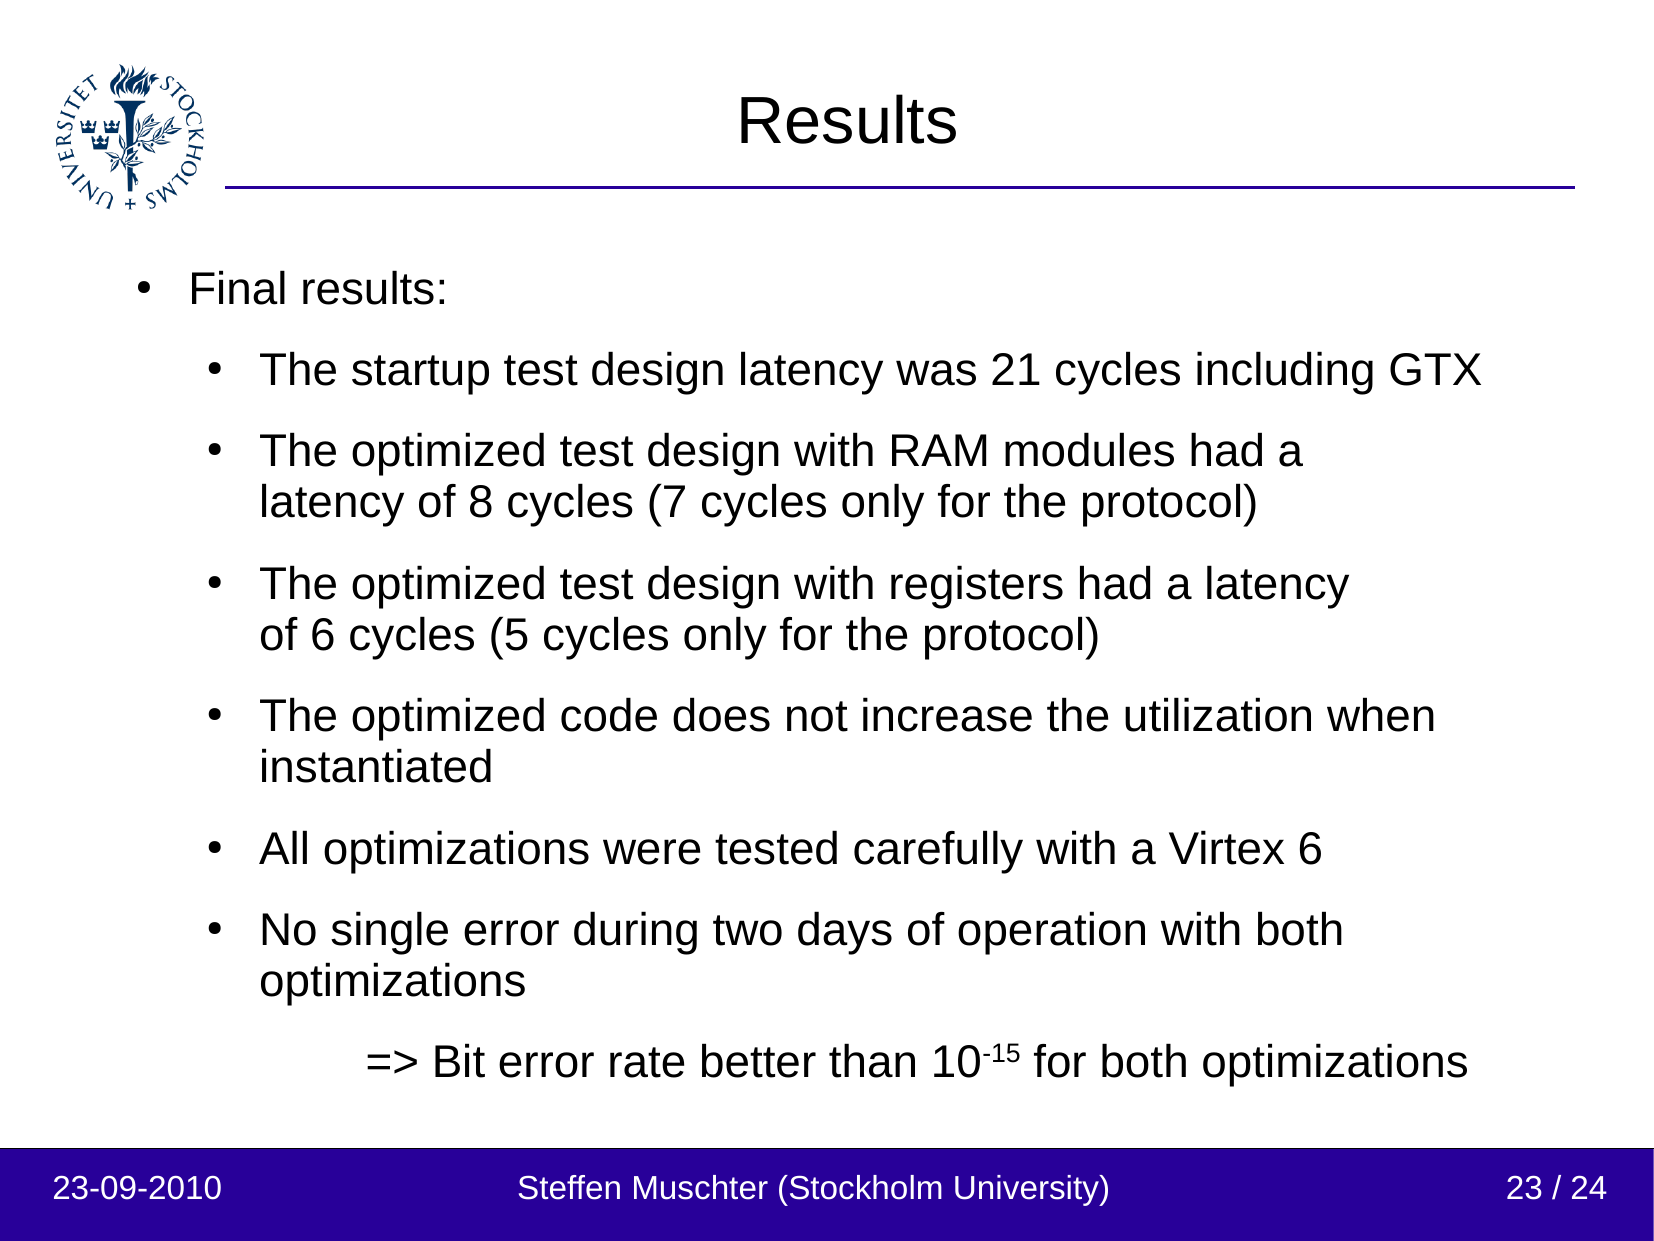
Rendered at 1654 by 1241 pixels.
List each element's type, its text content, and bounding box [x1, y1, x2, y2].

picture [54, 64, 212, 215]
text_box Final results: The startup test design latency was 21 cycles including GTX The optimized test design with RAM modules had a latency of 8 cycles (7 cycles only for the protocol) The optimized test design with registers had a latency of 6 cycles (5 cycles only for the protocol) The optimized code does not increase the utilization when instantiated All optimizations were tested carefully with a Virtex 6 No single error during two days of operation with both optimizations => Bit error rate better than 10-15 for both optimizations [121, 255, 1576, 1097]
text_box Results [721, 75, 975, 166]
text_box 23 / 24 [1403, 1162, 1623, 1215]
